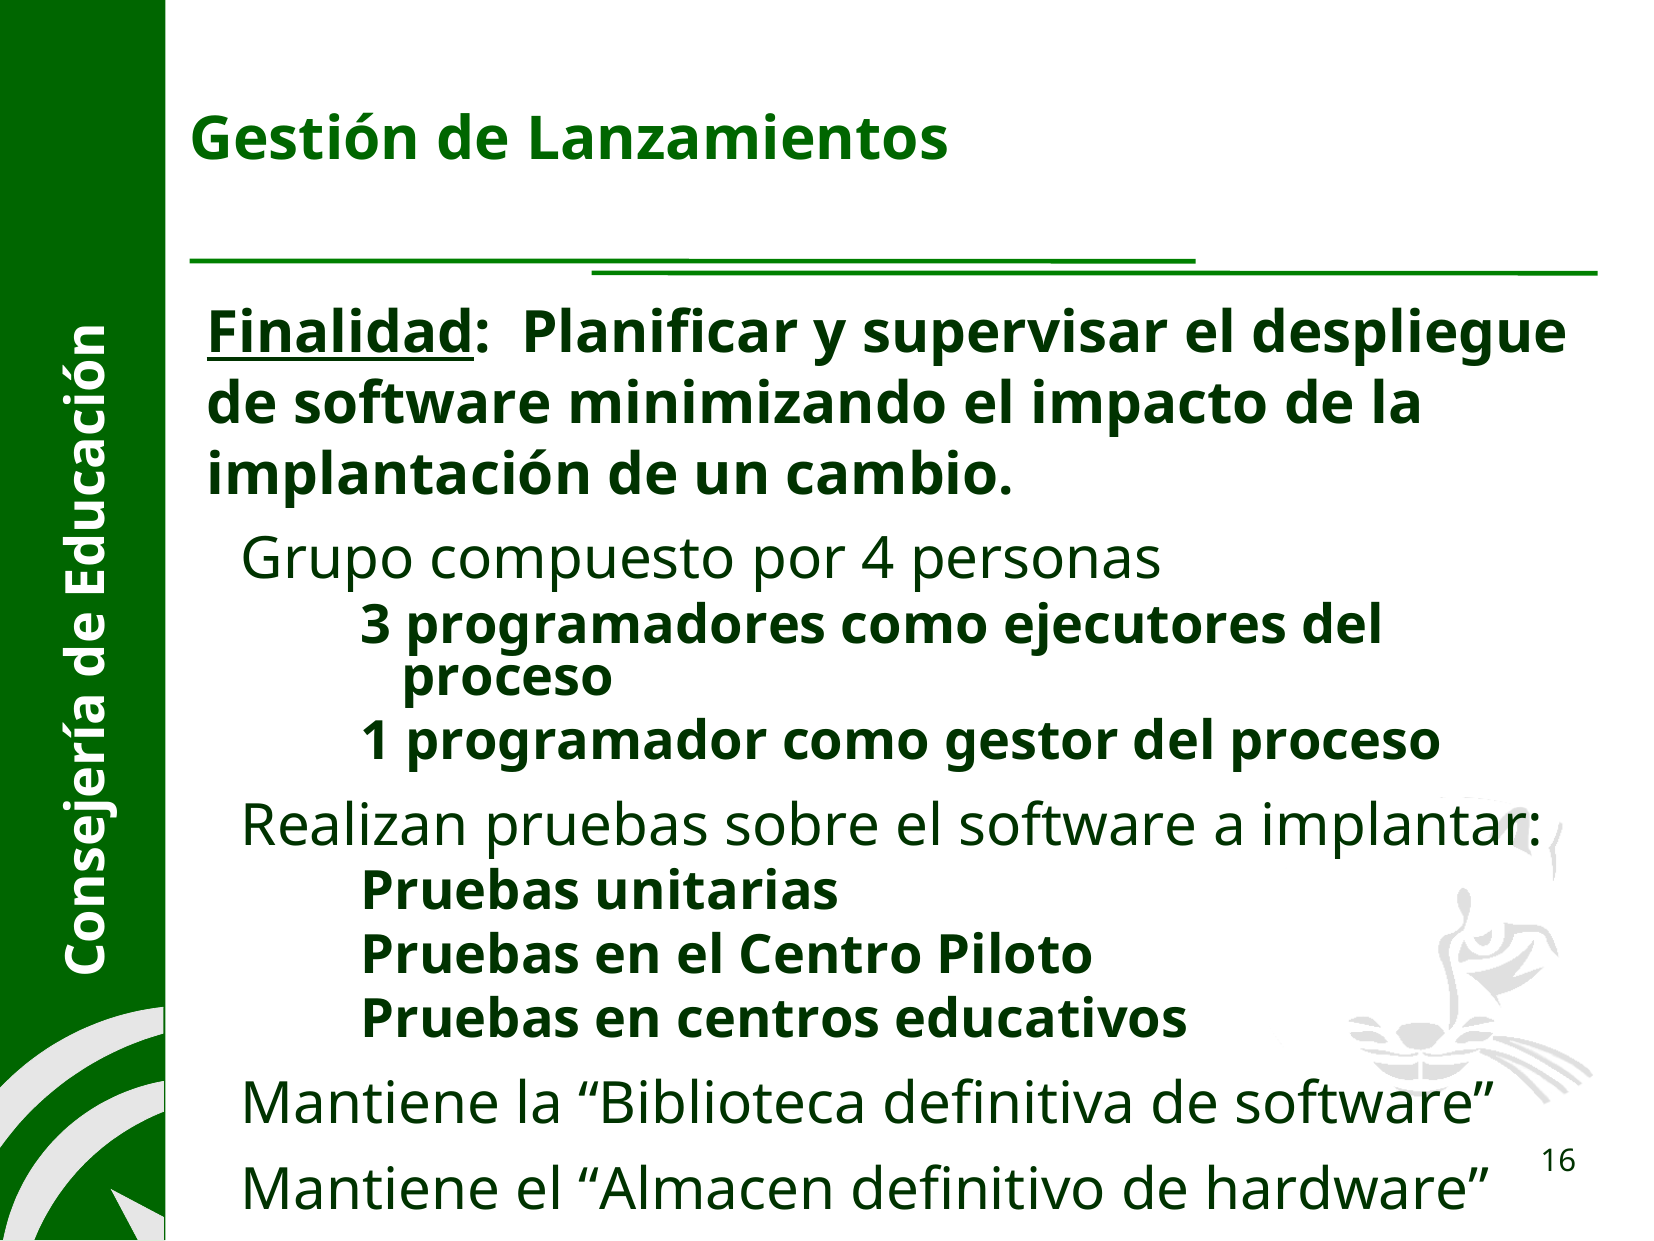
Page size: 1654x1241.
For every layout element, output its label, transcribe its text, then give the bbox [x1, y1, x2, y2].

list Finalidad: Planificar y supervisar el despliegue de software minimizando el impacto de la implantación de un cambio. Grupo compuesto por 4 personas 3 programadores como ejecutores del proceso 1 programador como gestor del proceso Realizan pruebas sobre el software a implantar: Pruebas unitarias Pruebas en el Centro Piloto Pruebas en centros educativos Mantiene la “Biblioteca definitiva de software” Mantiene el “Almacen definitivo de hardware” Colabora con “Gestión de cambios” para elaborar el calendario de lanzamientos. [206, 295, 1595, 1201]
title Gestión de Lanzamientos [189, 64, 1594, 219]
